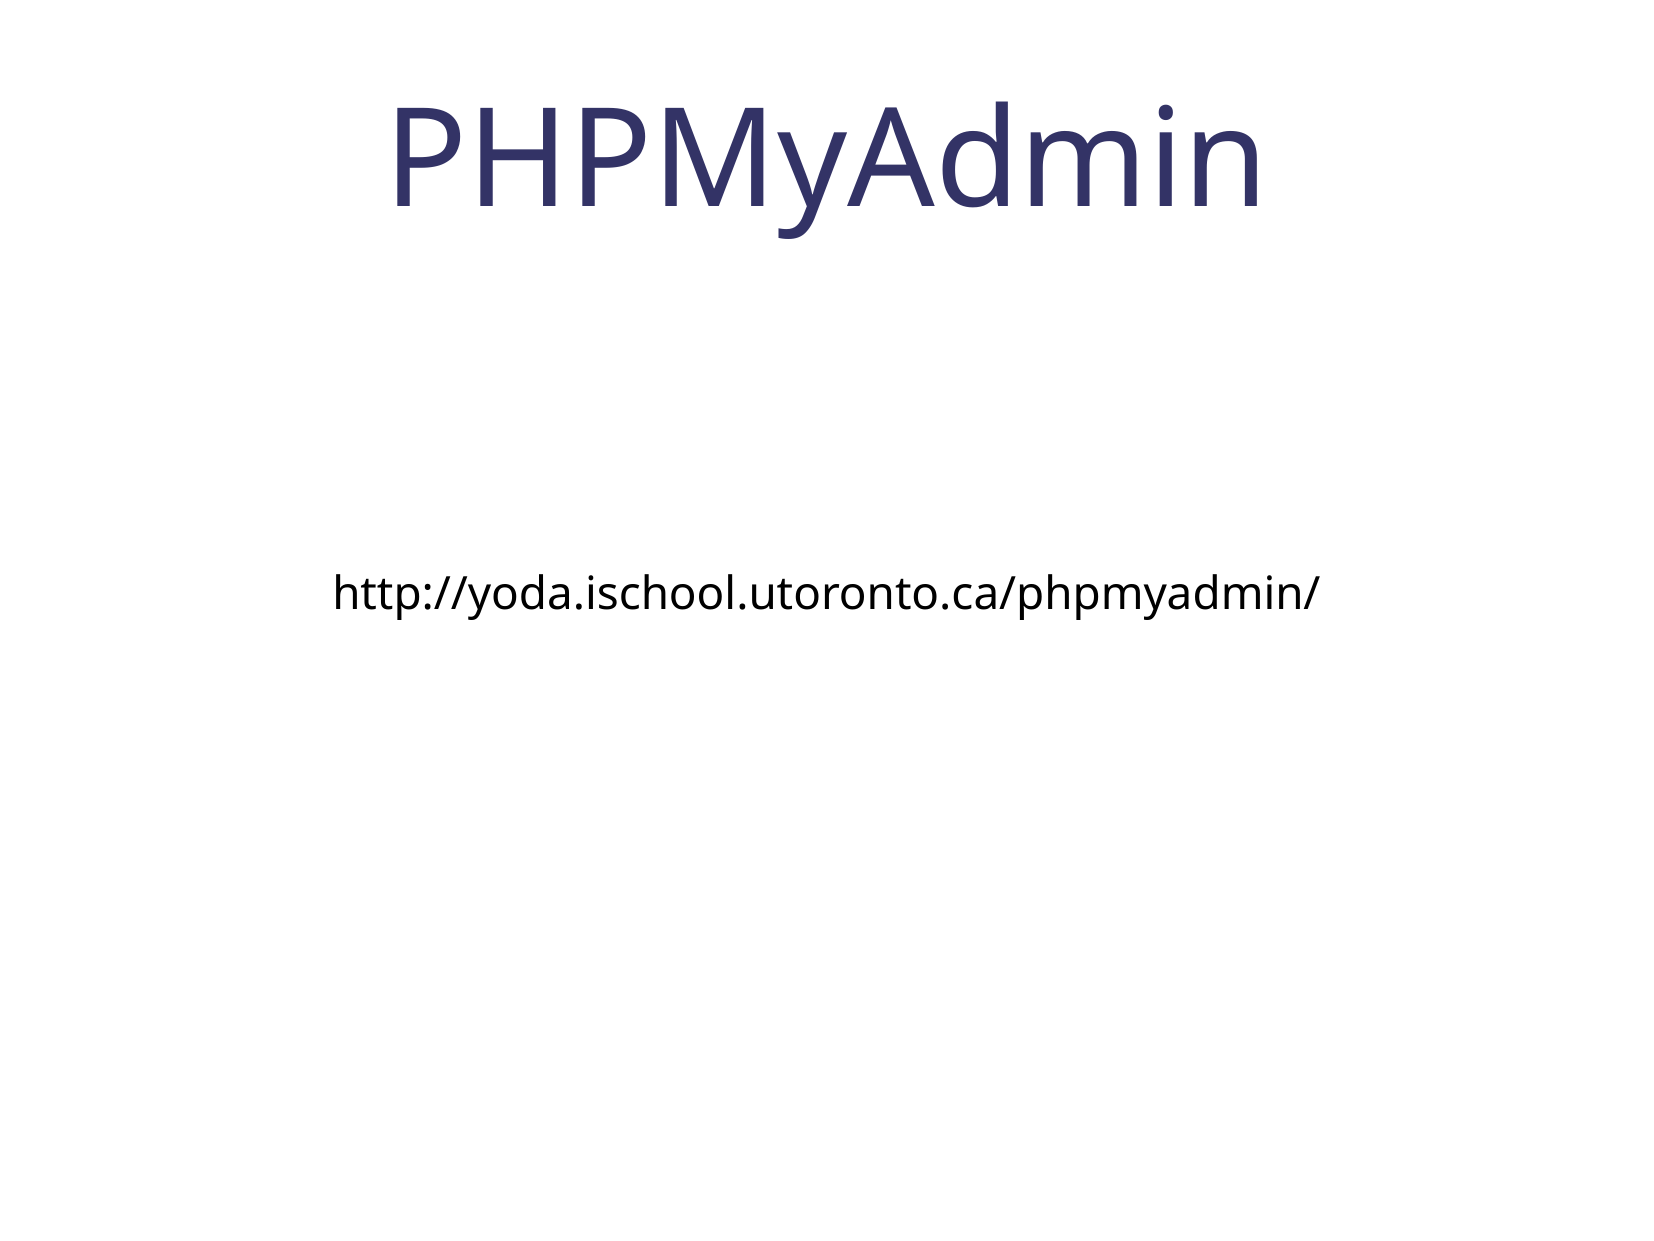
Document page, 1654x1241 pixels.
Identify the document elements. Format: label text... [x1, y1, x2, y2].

subtitle http://yoda.ischool.utoronto.ca/phpmyadmin/ [82, 561, 1571, 1094]
title PHPMyAdmin [82, 49, 1571, 257]
